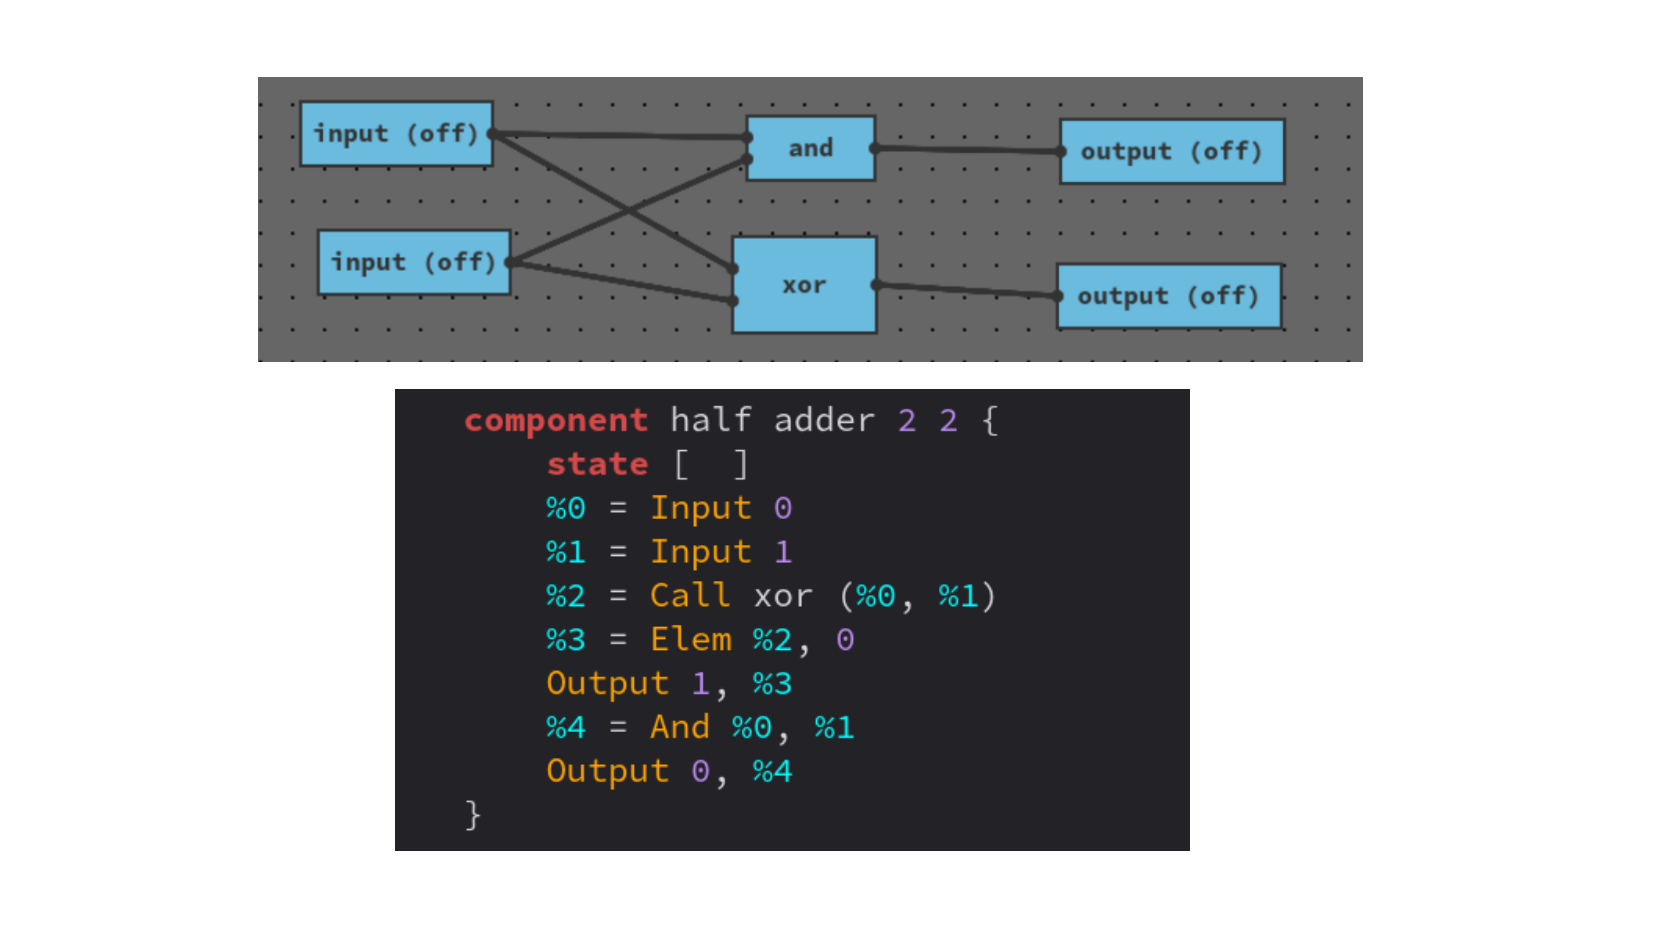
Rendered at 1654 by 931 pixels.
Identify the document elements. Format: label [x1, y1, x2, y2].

picture [395, 389, 1190, 851]
picture [258, 77, 1363, 362]
